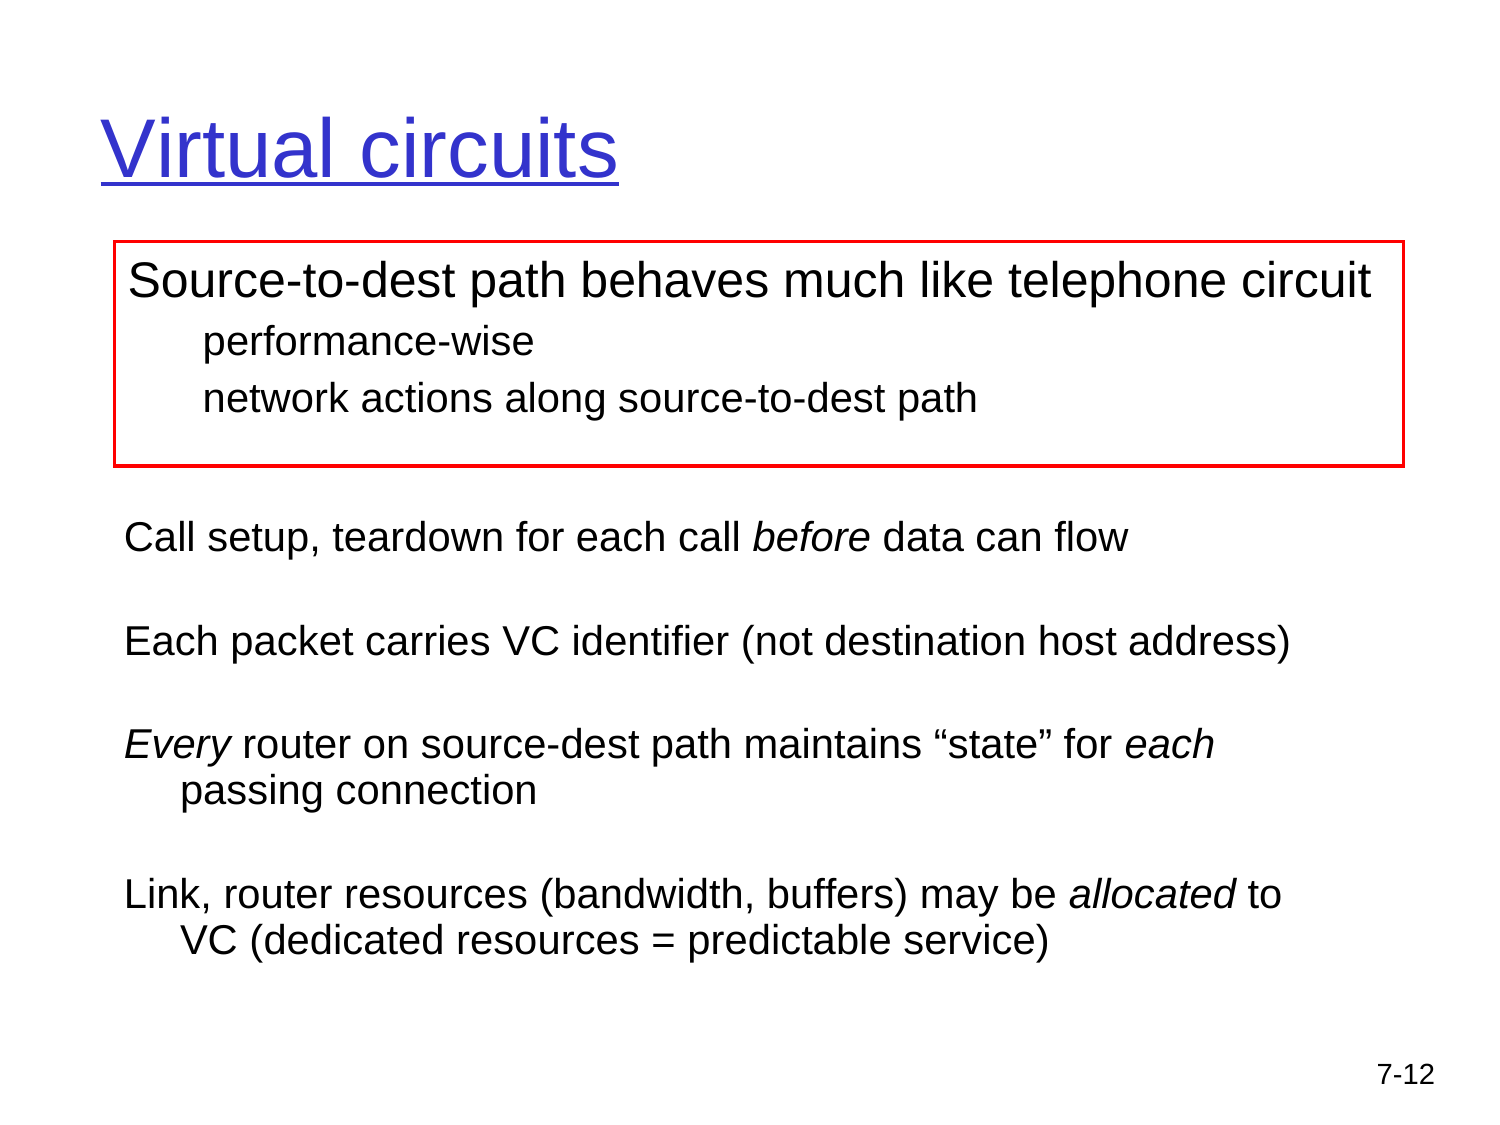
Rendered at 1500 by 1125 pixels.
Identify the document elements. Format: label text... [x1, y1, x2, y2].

list Source-to-dest path behaves much like telephone circuit performance-wise network actions along source-to-dest path [112, 244, 1404, 545]
list Source-to-dest path behaves much like telephone circuit performance-wise network actions along source-to-dest path [116, 244, 1402, 464]
list Call setup, teardown for each call before data can flow Each packet carries VC identifier (not destination host address) Every router on source-dest path maintains “state” for each passing connection Link, router resources (bandwidth, buffers) may be allocated to VC (dedicated resources = predictable service) [109, 506, 1360, 1075]
title Virtual circuits [85, 54, 1361, 243]
